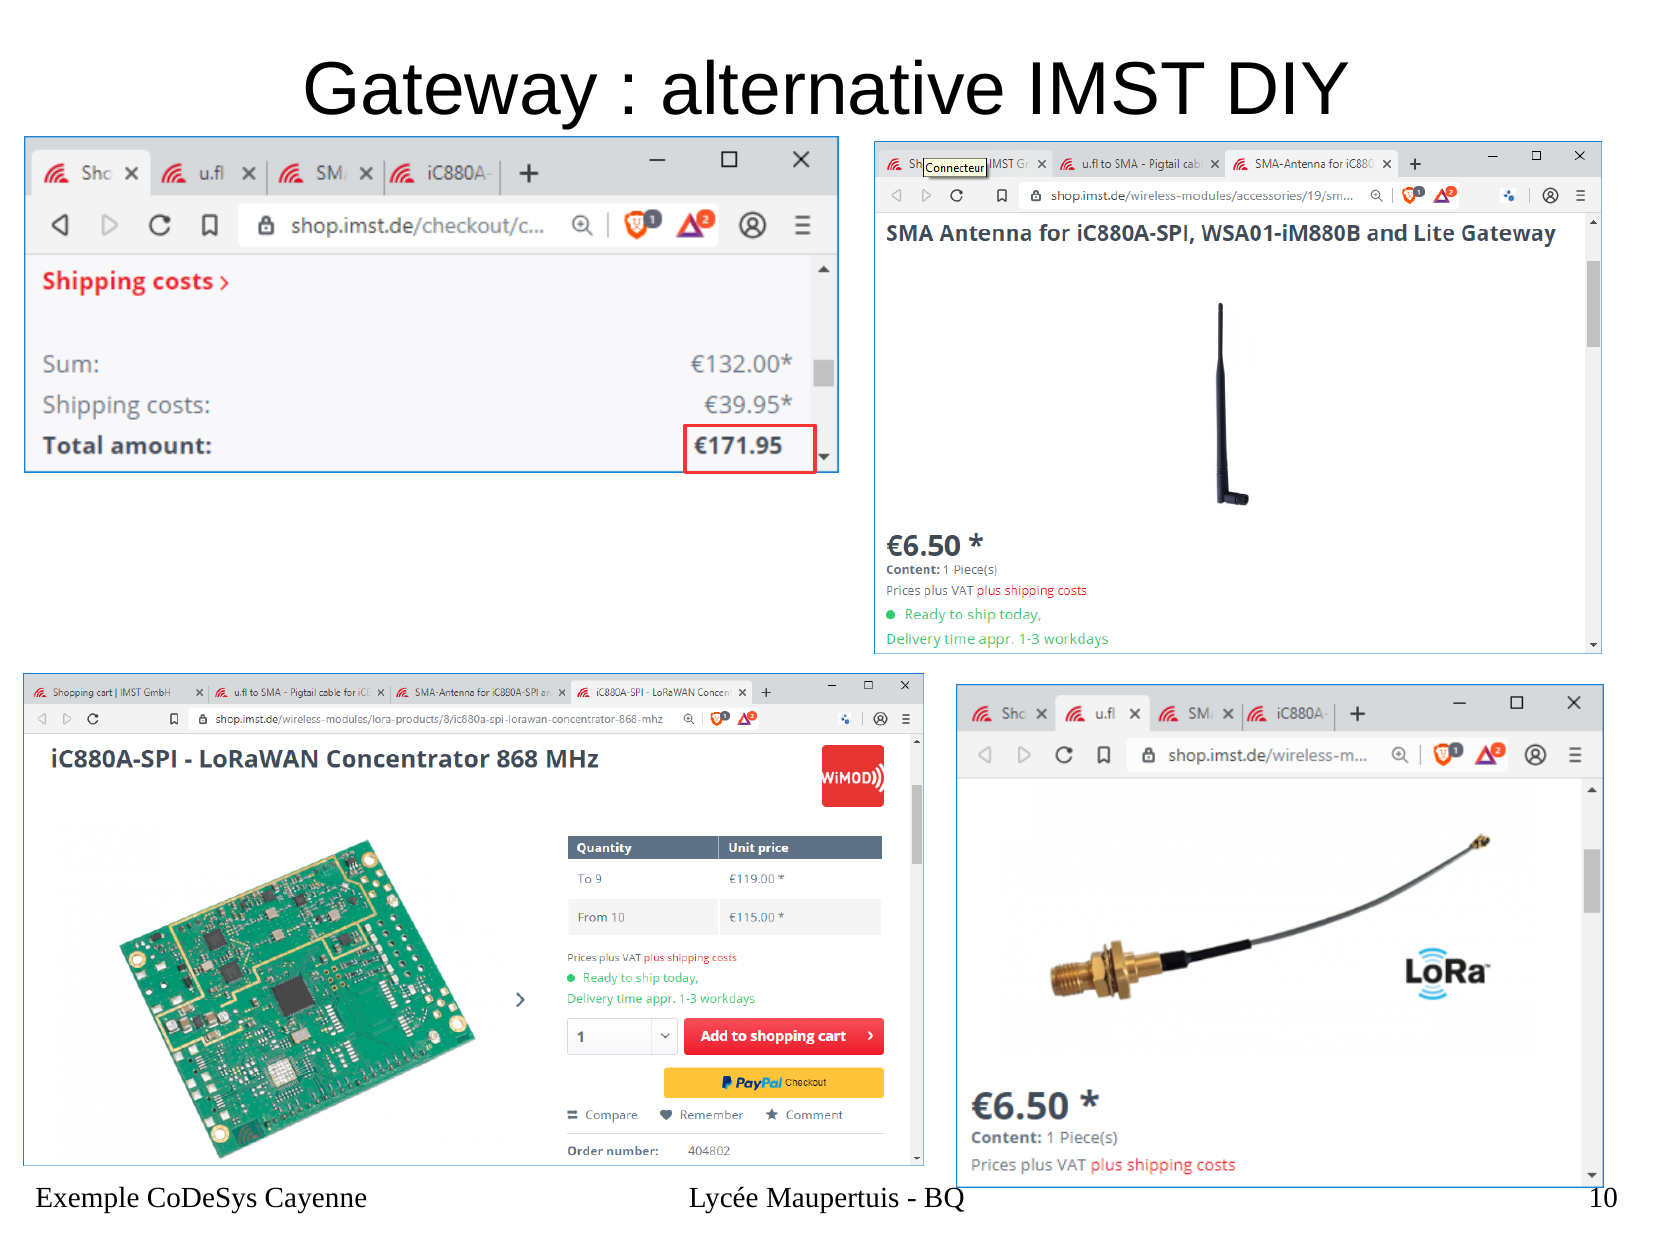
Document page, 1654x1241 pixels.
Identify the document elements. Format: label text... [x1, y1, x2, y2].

picture [23, 673, 924, 1166]
title Gateway : alternative IMST DIY [35, 35, 1619, 142]
picture [687, 427, 813, 471]
picture [24, 136, 839, 473]
picture [874, 141, 1602, 654]
picture [956, 684, 1604, 1188]
